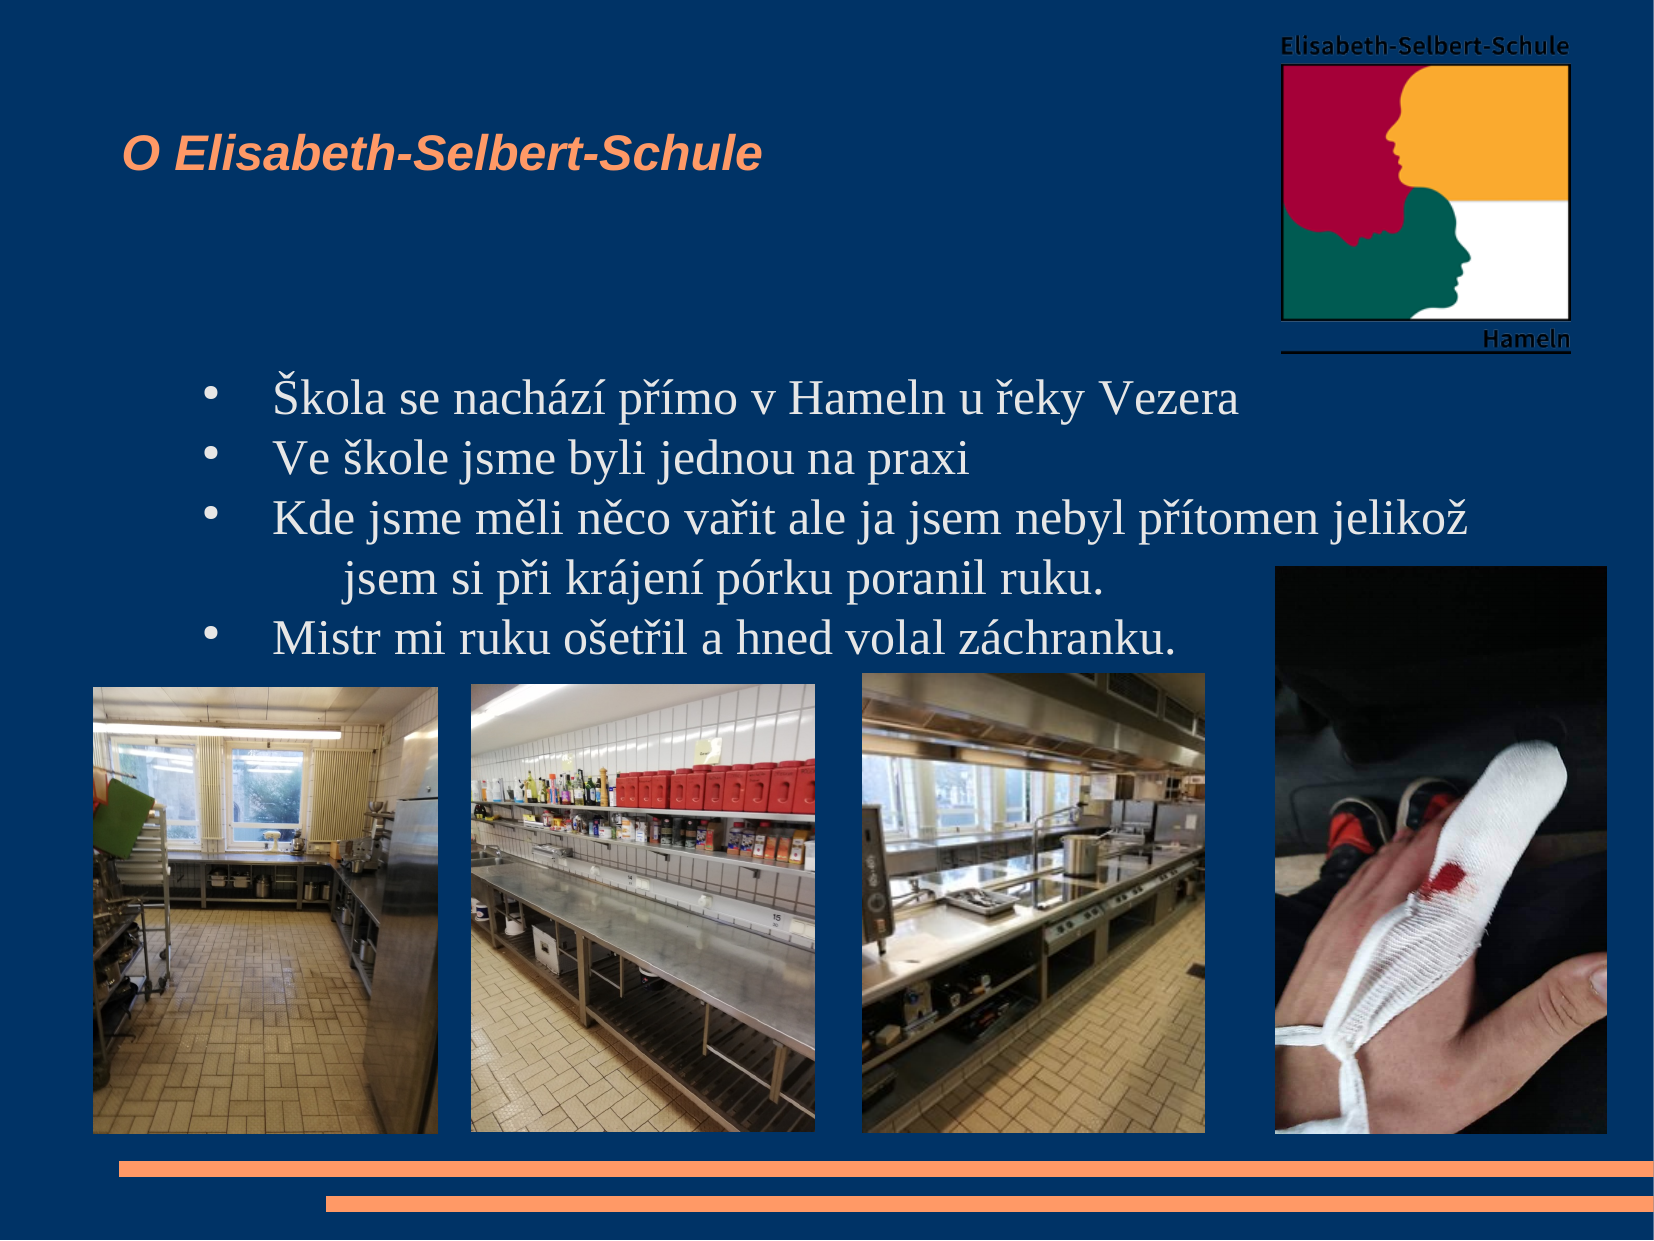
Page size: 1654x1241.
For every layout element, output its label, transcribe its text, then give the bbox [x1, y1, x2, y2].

list Škola se nachází přímo v Hameln u řeky Vezera Ve škole jsme byli jednou na praxi Kde jsme měli něco vařit ale ja jsem nebyl přítomen jelikož jsem si při krájení pórku poranil ruku. Mistr mi ruku ošetřil a hned volal záchranku. [178, 364, 1570, 1147]
title O Elisabeth-Selbert-Schule [121, 46, 1281, 254]
picture [93, 687, 438, 1134]
picture [471, 685, 815, 1132]
picture [862, 673, 1205, 1133]
picture [1281, 35, 1571, 354]
picture [1275, 566, 1607, 1134]
